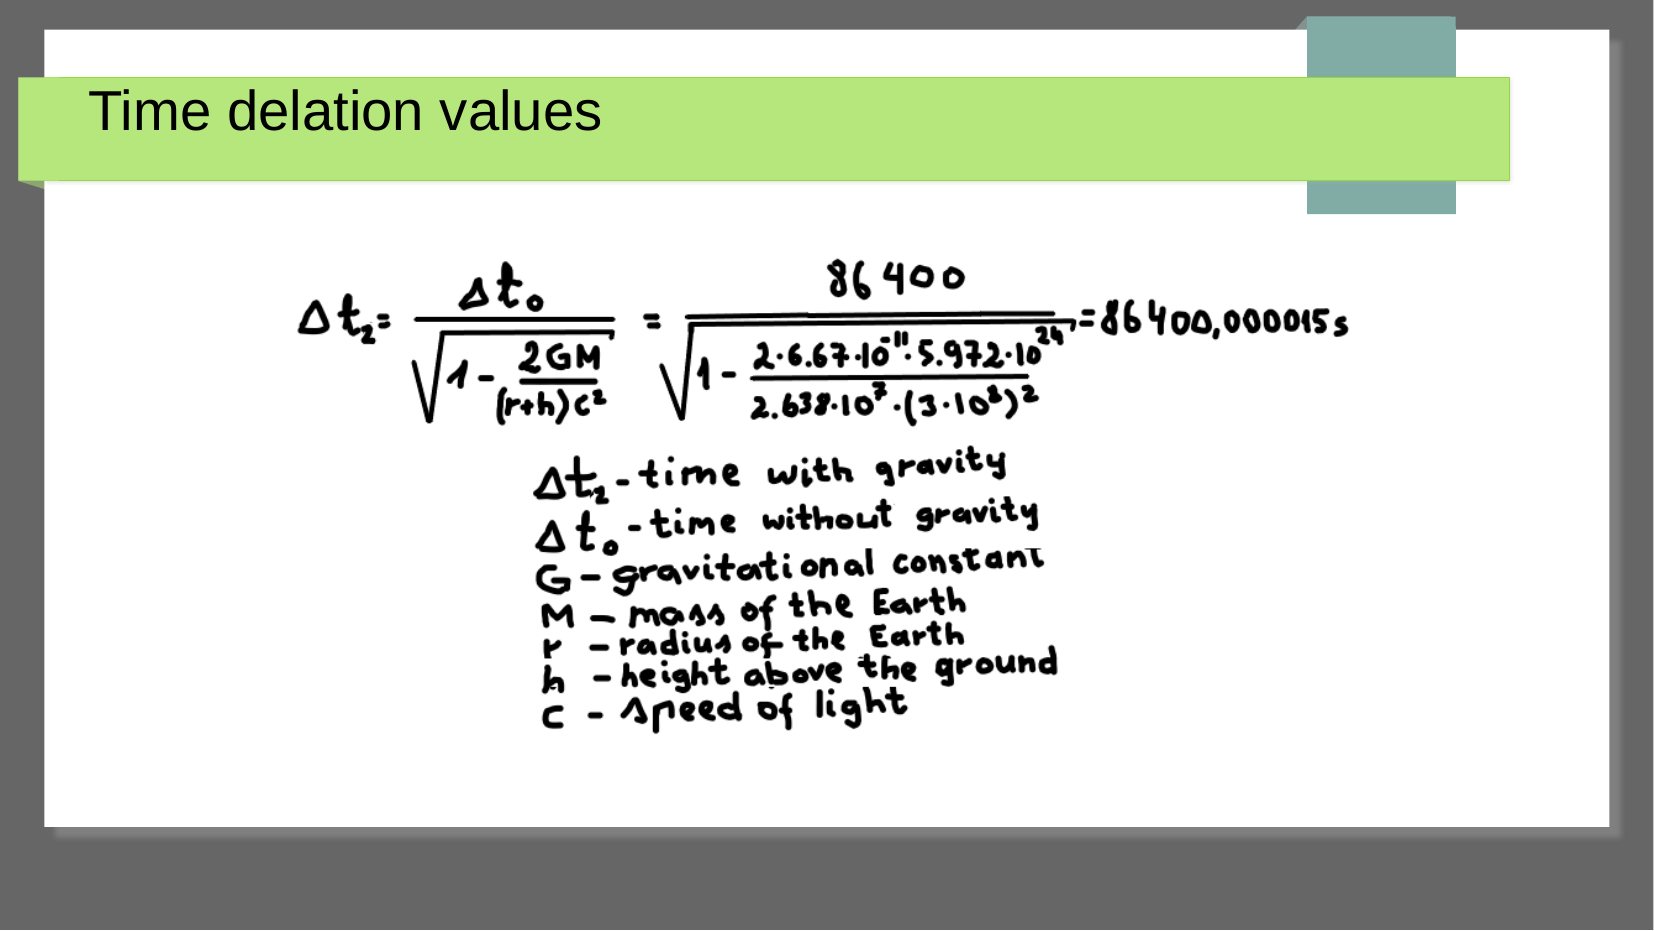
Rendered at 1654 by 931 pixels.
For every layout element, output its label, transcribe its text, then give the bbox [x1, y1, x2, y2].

picture [295, 244, 1359, 739]
title Time delation values [88, 29, 1506, 192]
